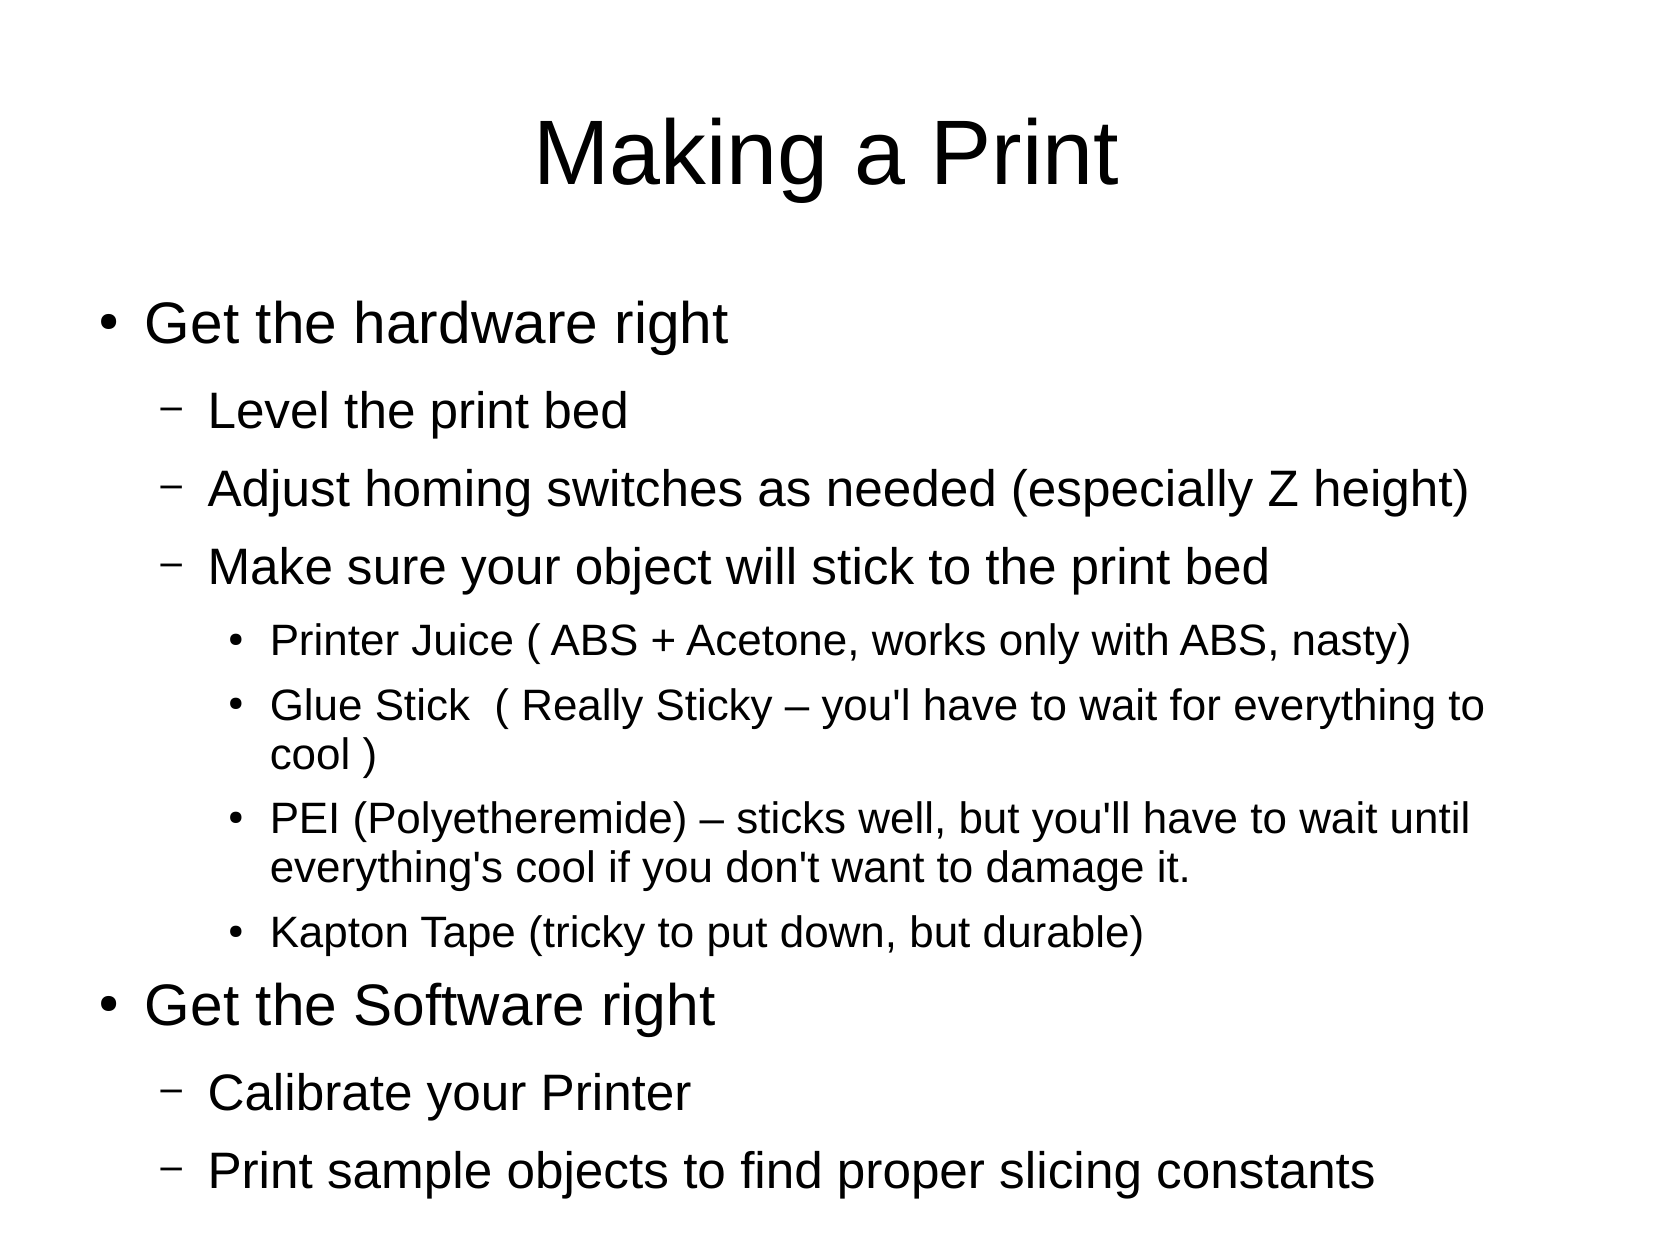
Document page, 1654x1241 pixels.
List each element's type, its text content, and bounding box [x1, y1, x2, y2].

title Making a Print [82, 49, 1571, 257]
list Get the hardware right Level the print bed Adjust homing switches as needed (especially Z height) Make sure your object will stick to the print bed Printer Juice ( ABS + Acetone, works only with ABS, nasty) Glue Stick ( Really Sticky – you'l have to wait for everything to cool ) PEI (Polyetheremide) – sticks well, but you'll have to wait until everything's cool if you don't want to damage it. Kapton Tape (tricky to put down, but durable) Get the Software right Calibrate your Printer Print sample objects to find proper slicing constants [82, 290, 1538, 1201]
